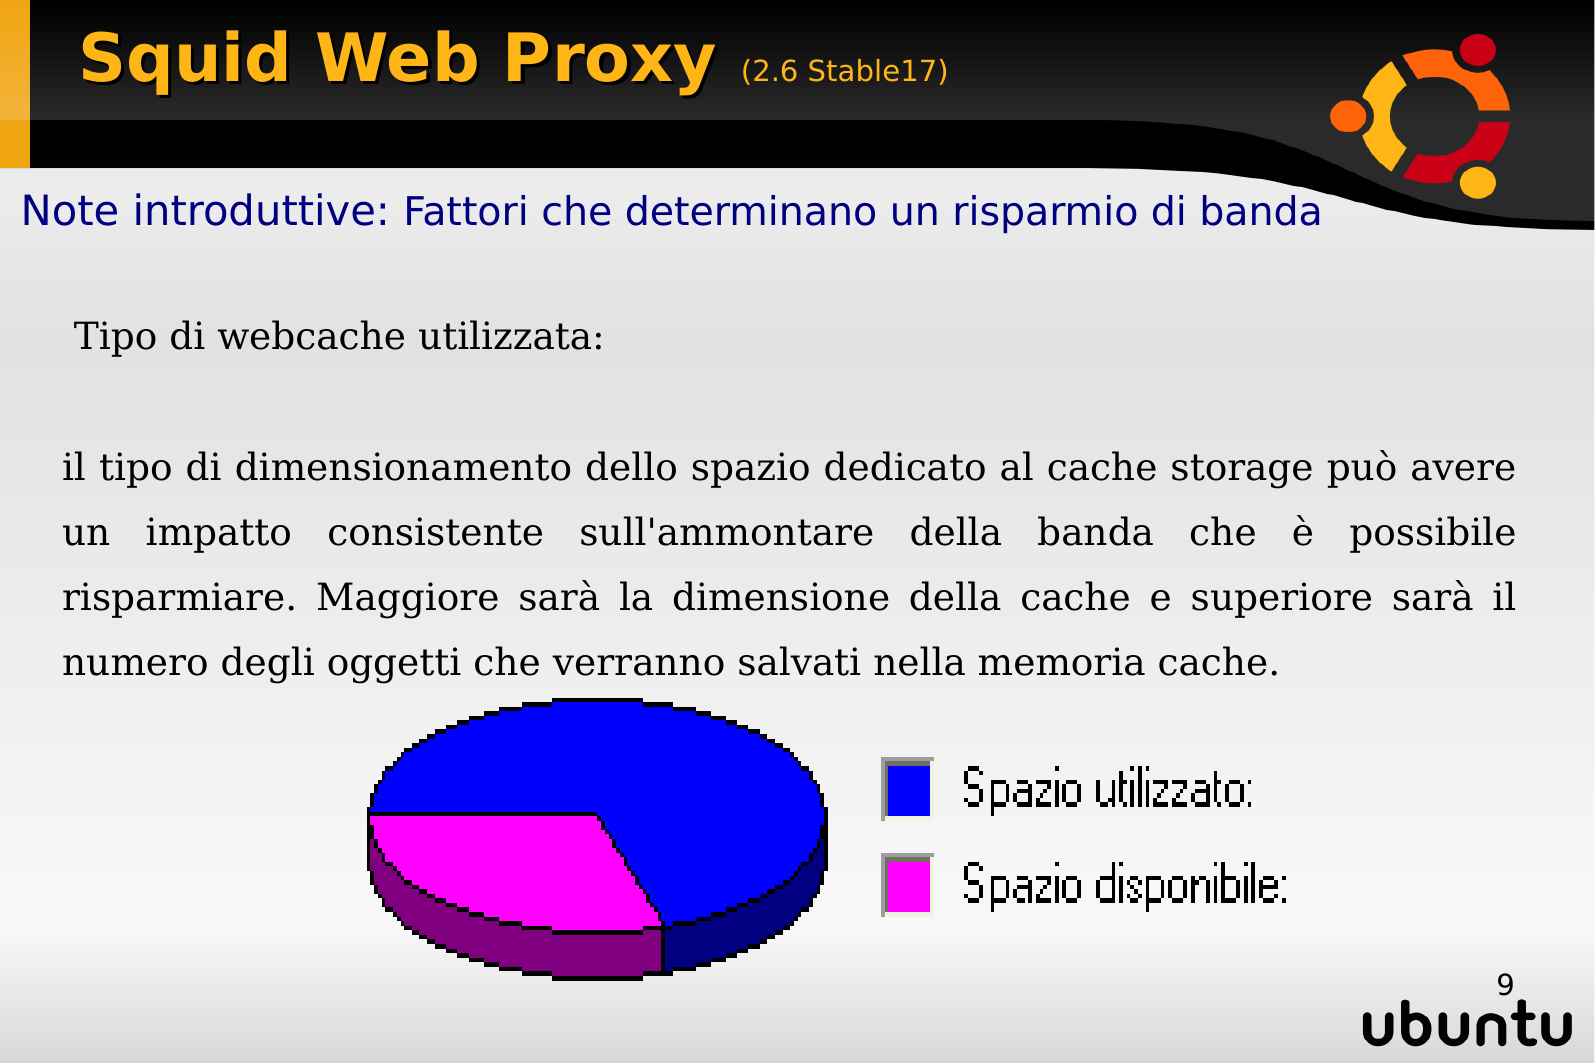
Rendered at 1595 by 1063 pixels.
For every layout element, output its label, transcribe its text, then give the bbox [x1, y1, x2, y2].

text_box Tipo di webcache utilizzata: il tipo di dimensionamento dello spazio dedicato al cache storage può avere un impatto consistente sull'ammontare della banda che è possibile risparmiare. Maggiore sarà la dimensione della cache e superiore sarà il numero degli oggetti che verranno salvati nella memoria cache. [59, 285, 1536, 997]
text_box Squid Web Proxy (2.6 Stable17) [23, 11, 1004, 105]
picture [0, 0, 1595, 1063]
text_box Note introduttive: Fattori che determinano un risparmio di banda [17, 178, 1554, 243]
